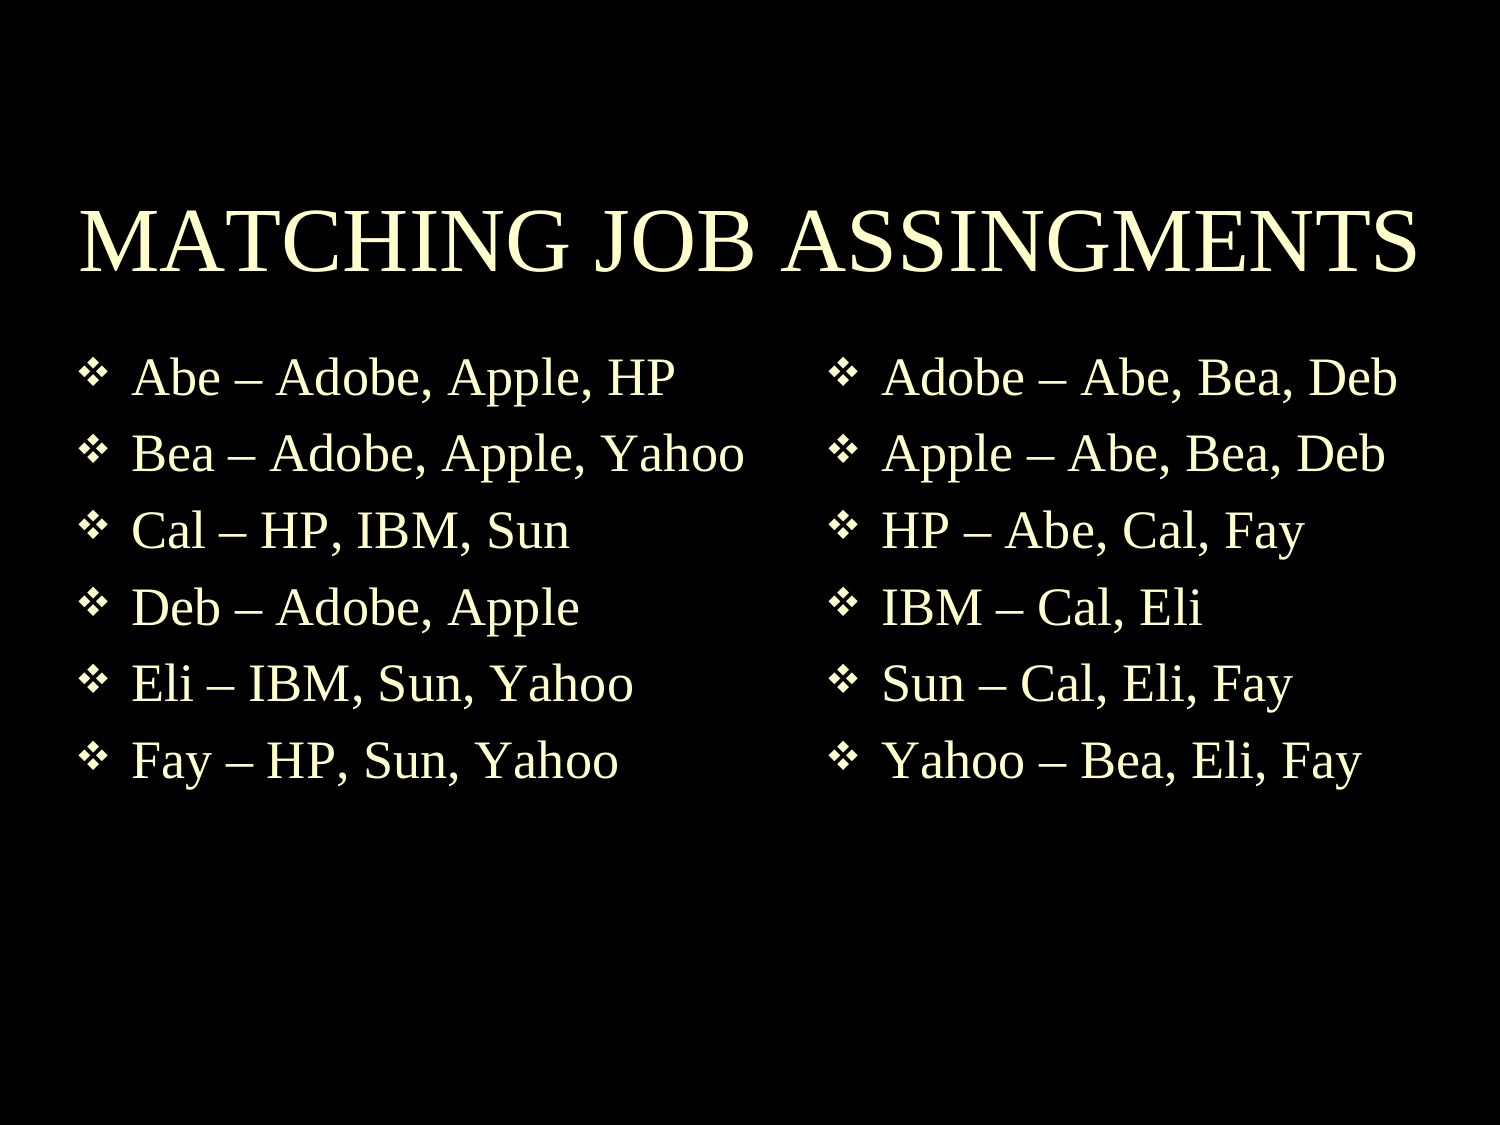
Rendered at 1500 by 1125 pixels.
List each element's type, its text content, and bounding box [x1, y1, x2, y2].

title MATCHING JOB ASSINGMENTS [22, 145, 1480, 336]
list Abe – Adobe, Apple, HP Bea – Adobe, Apple, Yahoo Cal – HP, IBM, Sun Deb – Adobe, Apple Eli – IBM, Sun, Yahoo Fay – HP, Sun, Yahoo [75, 347, 788, 1026]
list Adobe – Abe, Bea, Deb Apple – Abe, Bea, Deb HP – Abe, Cal, Fay IBM – Cal, Eli Sun – Cal, Eli, Fay Yahoo – Bea, Eli, Fay [825, 347, 1482, 1011]
